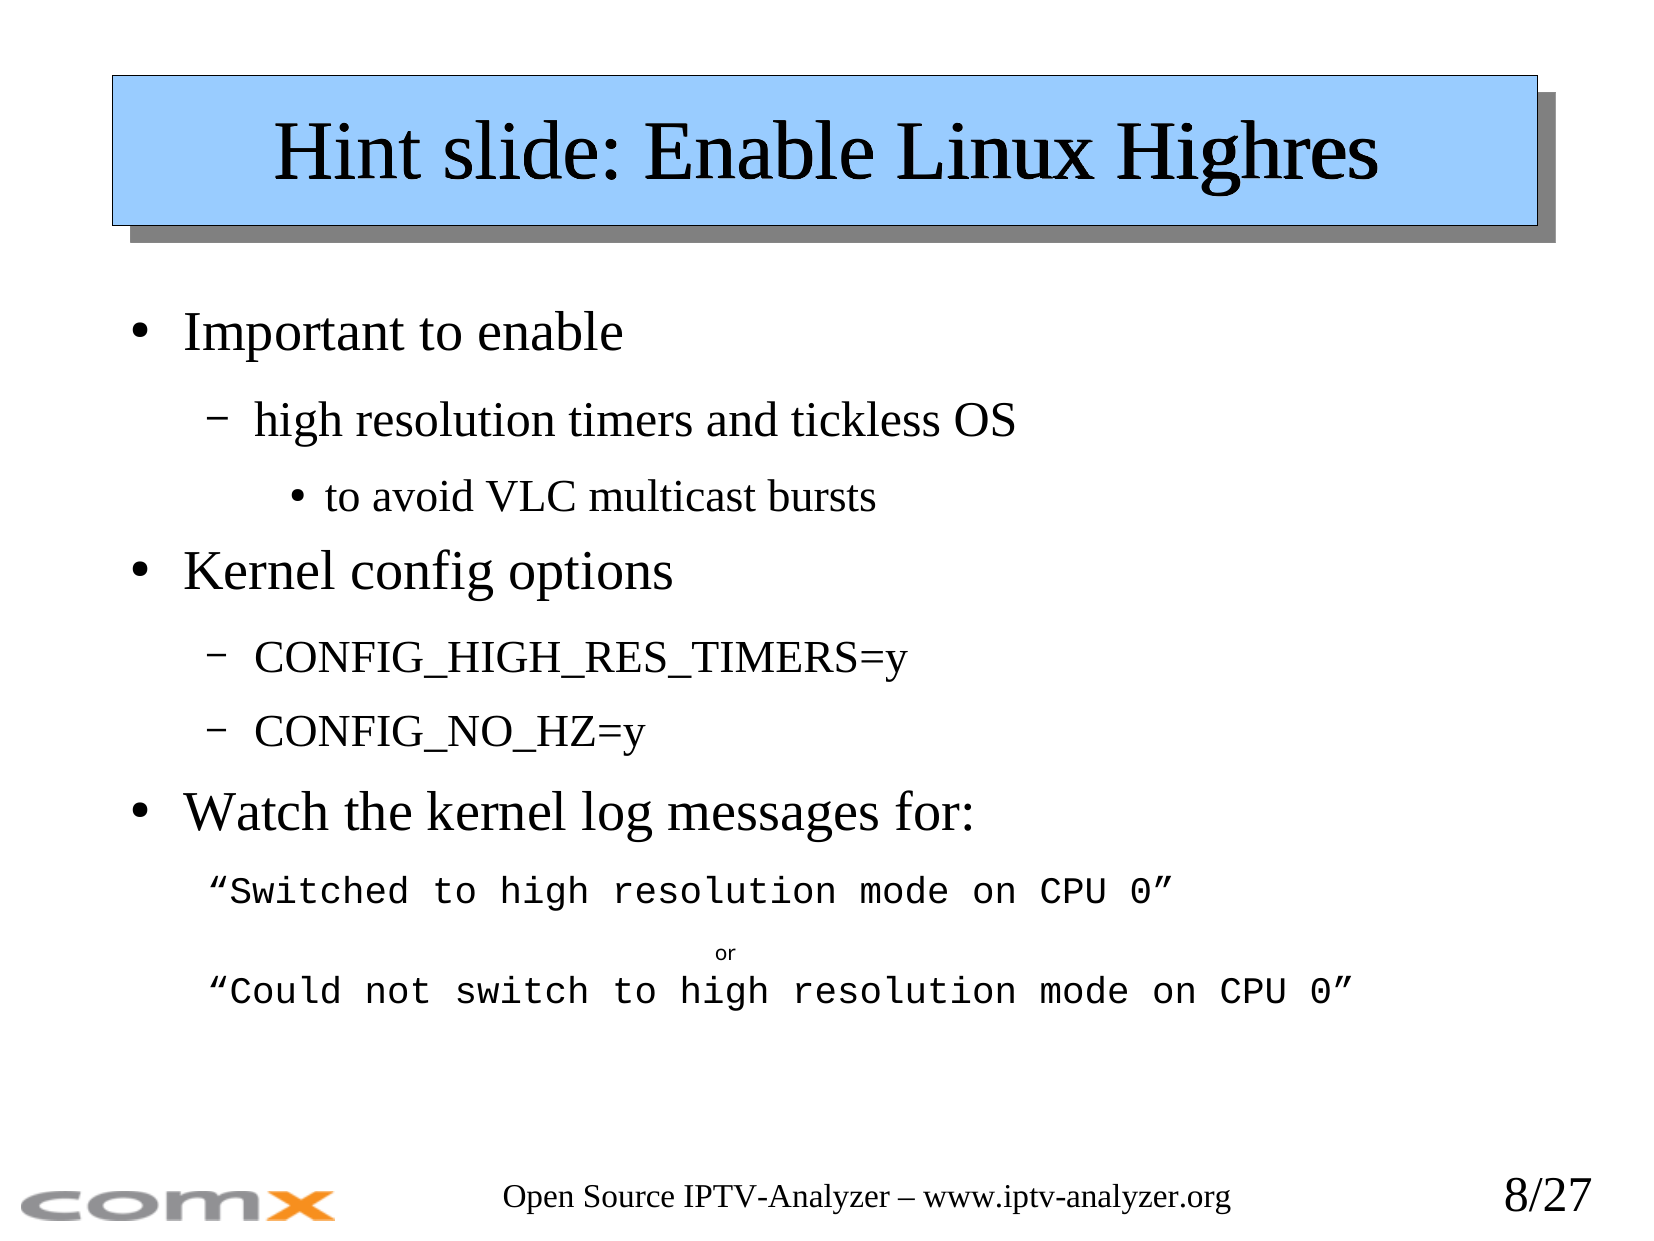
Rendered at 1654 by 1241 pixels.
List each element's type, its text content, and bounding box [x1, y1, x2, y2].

picture [21, 1191, 335, 1221]
title Hint slide: Enable Linux Highres [116, 75, 1538, 226]
list Important to enable high resolution timers and tickless OS to avoid VLC multicast bursts Kernel config options CONFIG_HIGH_RES_TIMERS=y CONFIG_NO_HZ=y Watch the kernel log messages for: “Switched to high resolution mode on CPU 0” or “Could not switch to high resolution mode on CPU 0” [112, 300, 1538, 1088]
